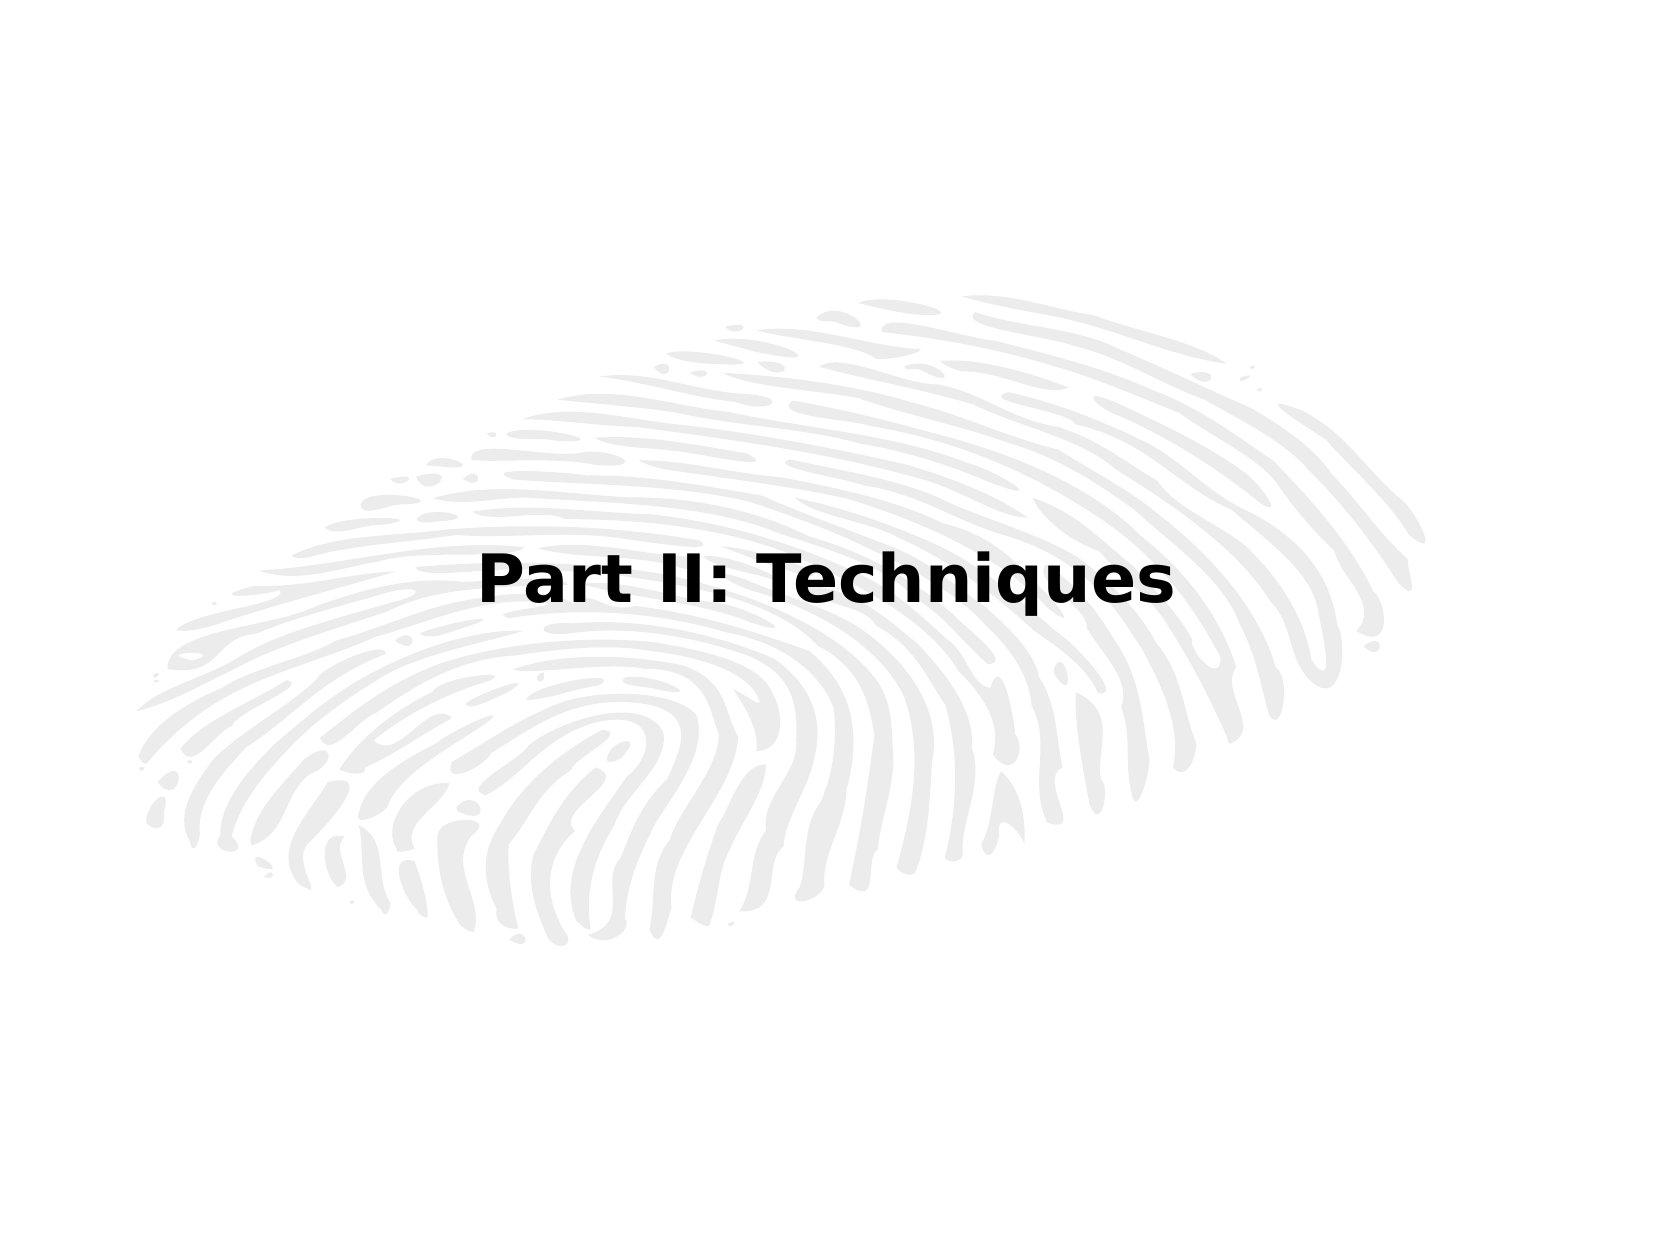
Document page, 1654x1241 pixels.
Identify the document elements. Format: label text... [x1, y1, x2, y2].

subtitle Part II: Techniques [82, 56, 1571, 1102]
